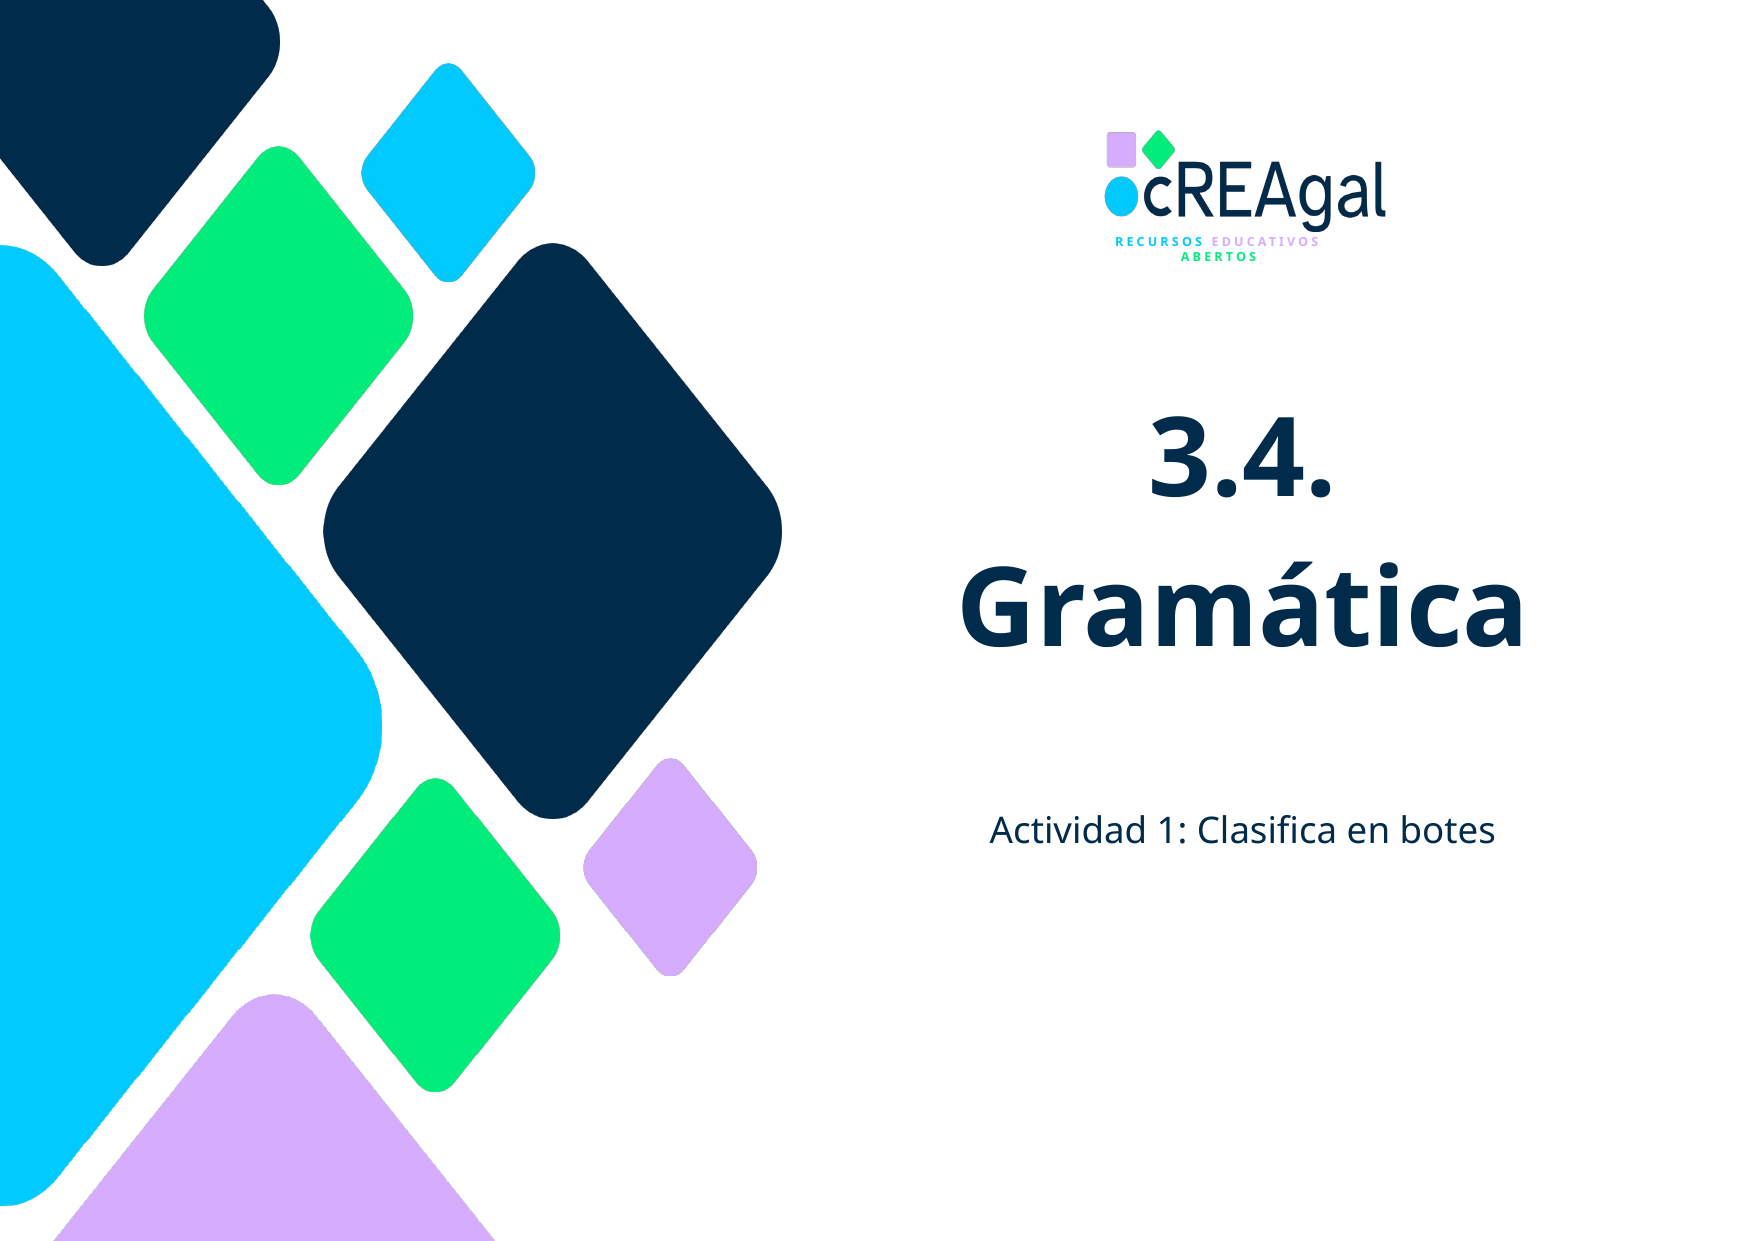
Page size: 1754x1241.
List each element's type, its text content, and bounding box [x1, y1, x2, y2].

picture [0, 0, 782, 1241]
list Actividad 1: Clasifica en botes [854, 715, 1632, 944]
picture [1104, 130, 1386, 232]
title 3.4. Gramática [854, 341, 1632, 715]
picture [451, 63, 535, 164]
